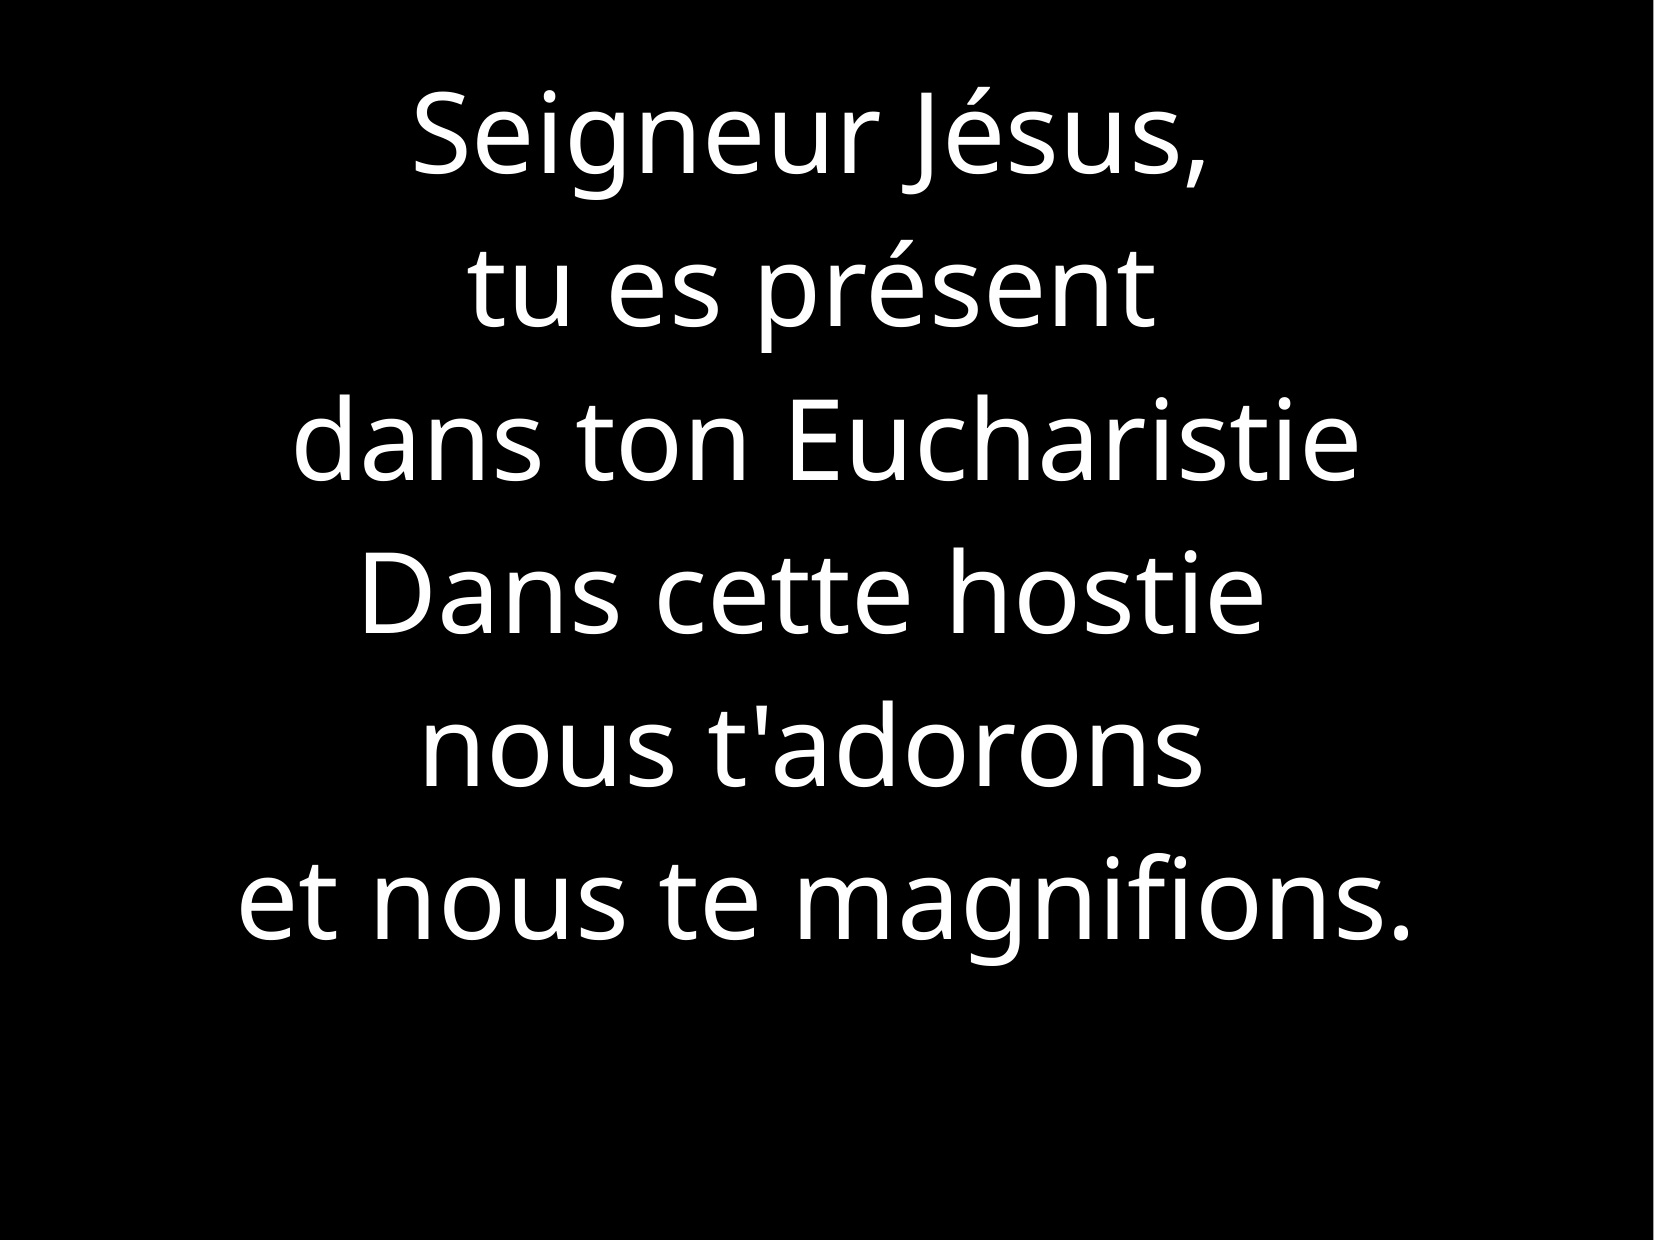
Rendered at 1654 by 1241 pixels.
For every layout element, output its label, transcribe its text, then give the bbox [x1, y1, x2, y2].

subtitle Seigneur Jésus, tu es présent dans ton Eucharistie Dans cette hostie nous t'adorons et nous te magnifions. [82, 40, 1571, 1139]
